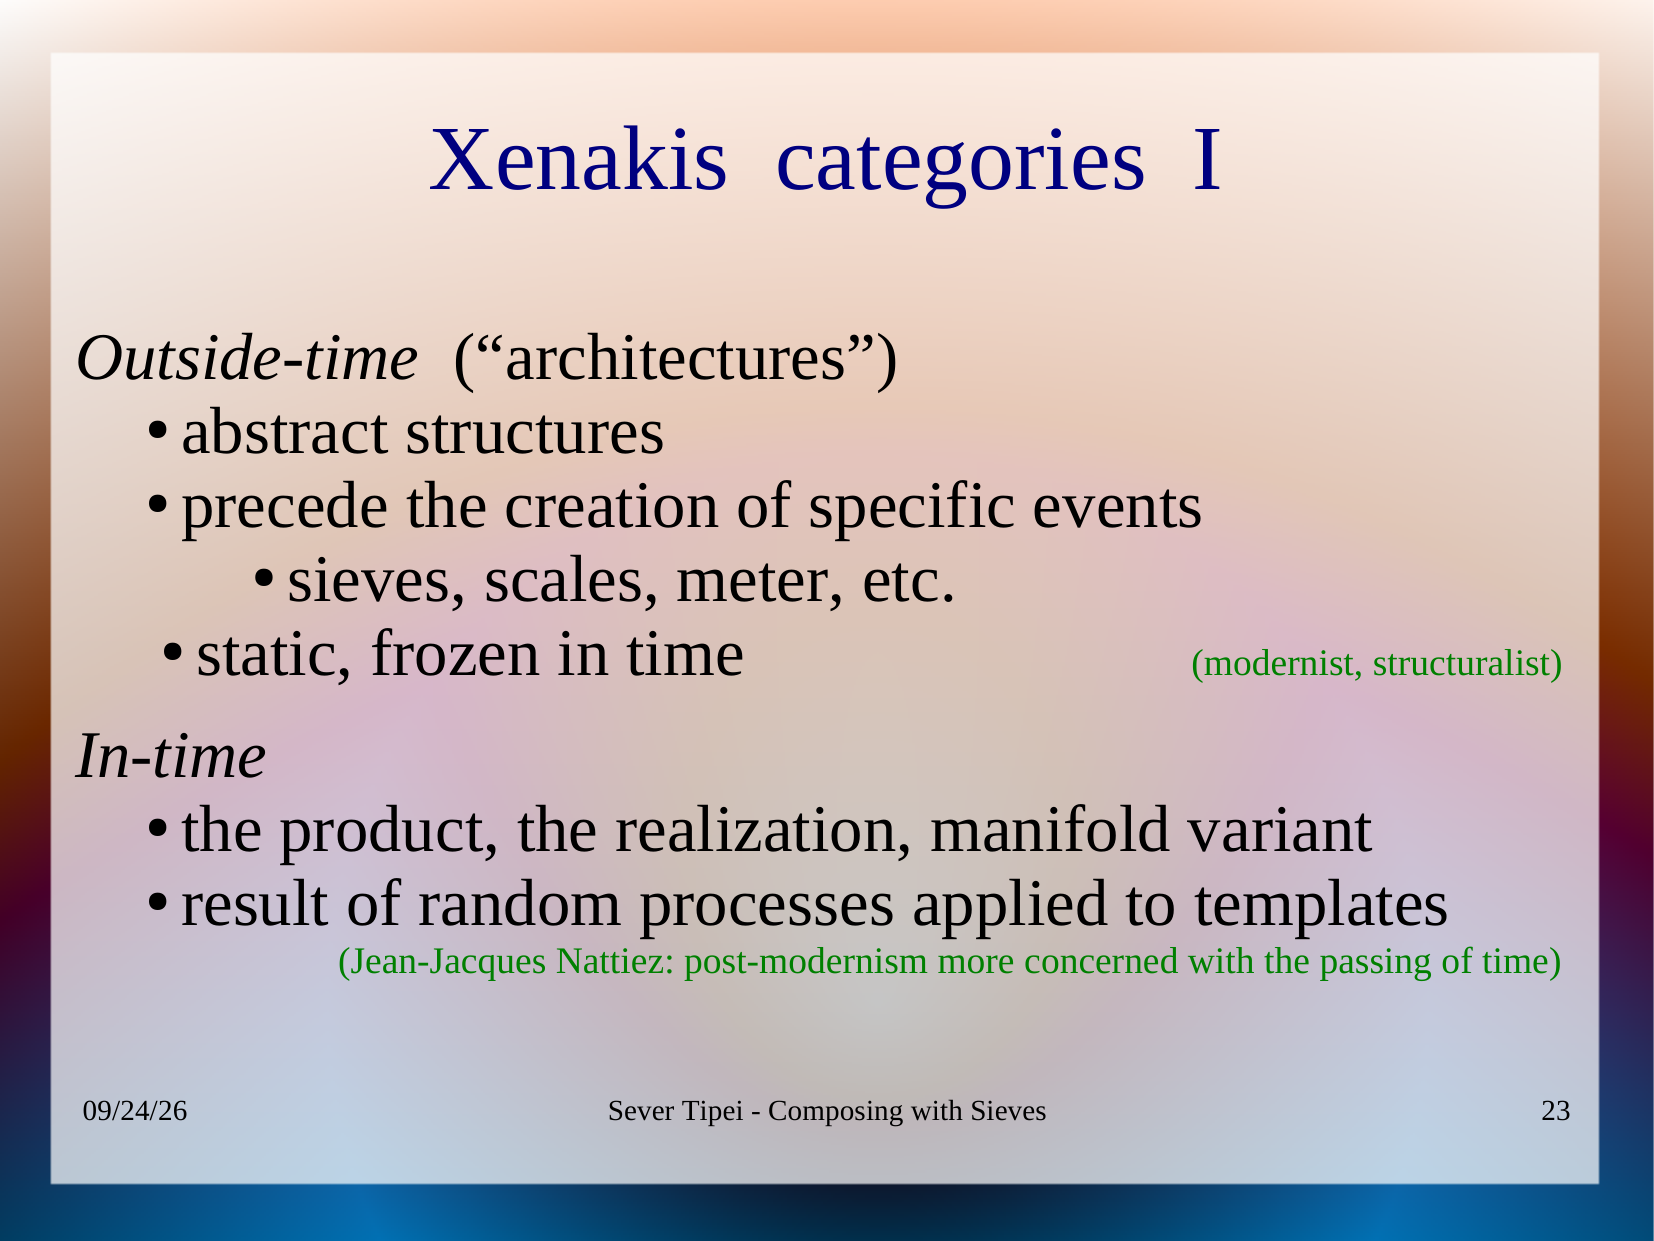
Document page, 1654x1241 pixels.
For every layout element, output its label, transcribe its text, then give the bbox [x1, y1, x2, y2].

title Xenakis categories I [82, 55, 1571, 263]
subtitle Outside-time (“architectures”) abstract structures precede the creation of specific events sieves, scales, meter, etc. static, frozen in time (modernist, structuralist) In-time the product, the realization, manifold variant result of random processes applied to templates (Jean-Jacques Nattiez: post-modernism more concerned with the passing of time) [75, 300, 1564, 1044]
picture [0, 0, 1654, 1241]
